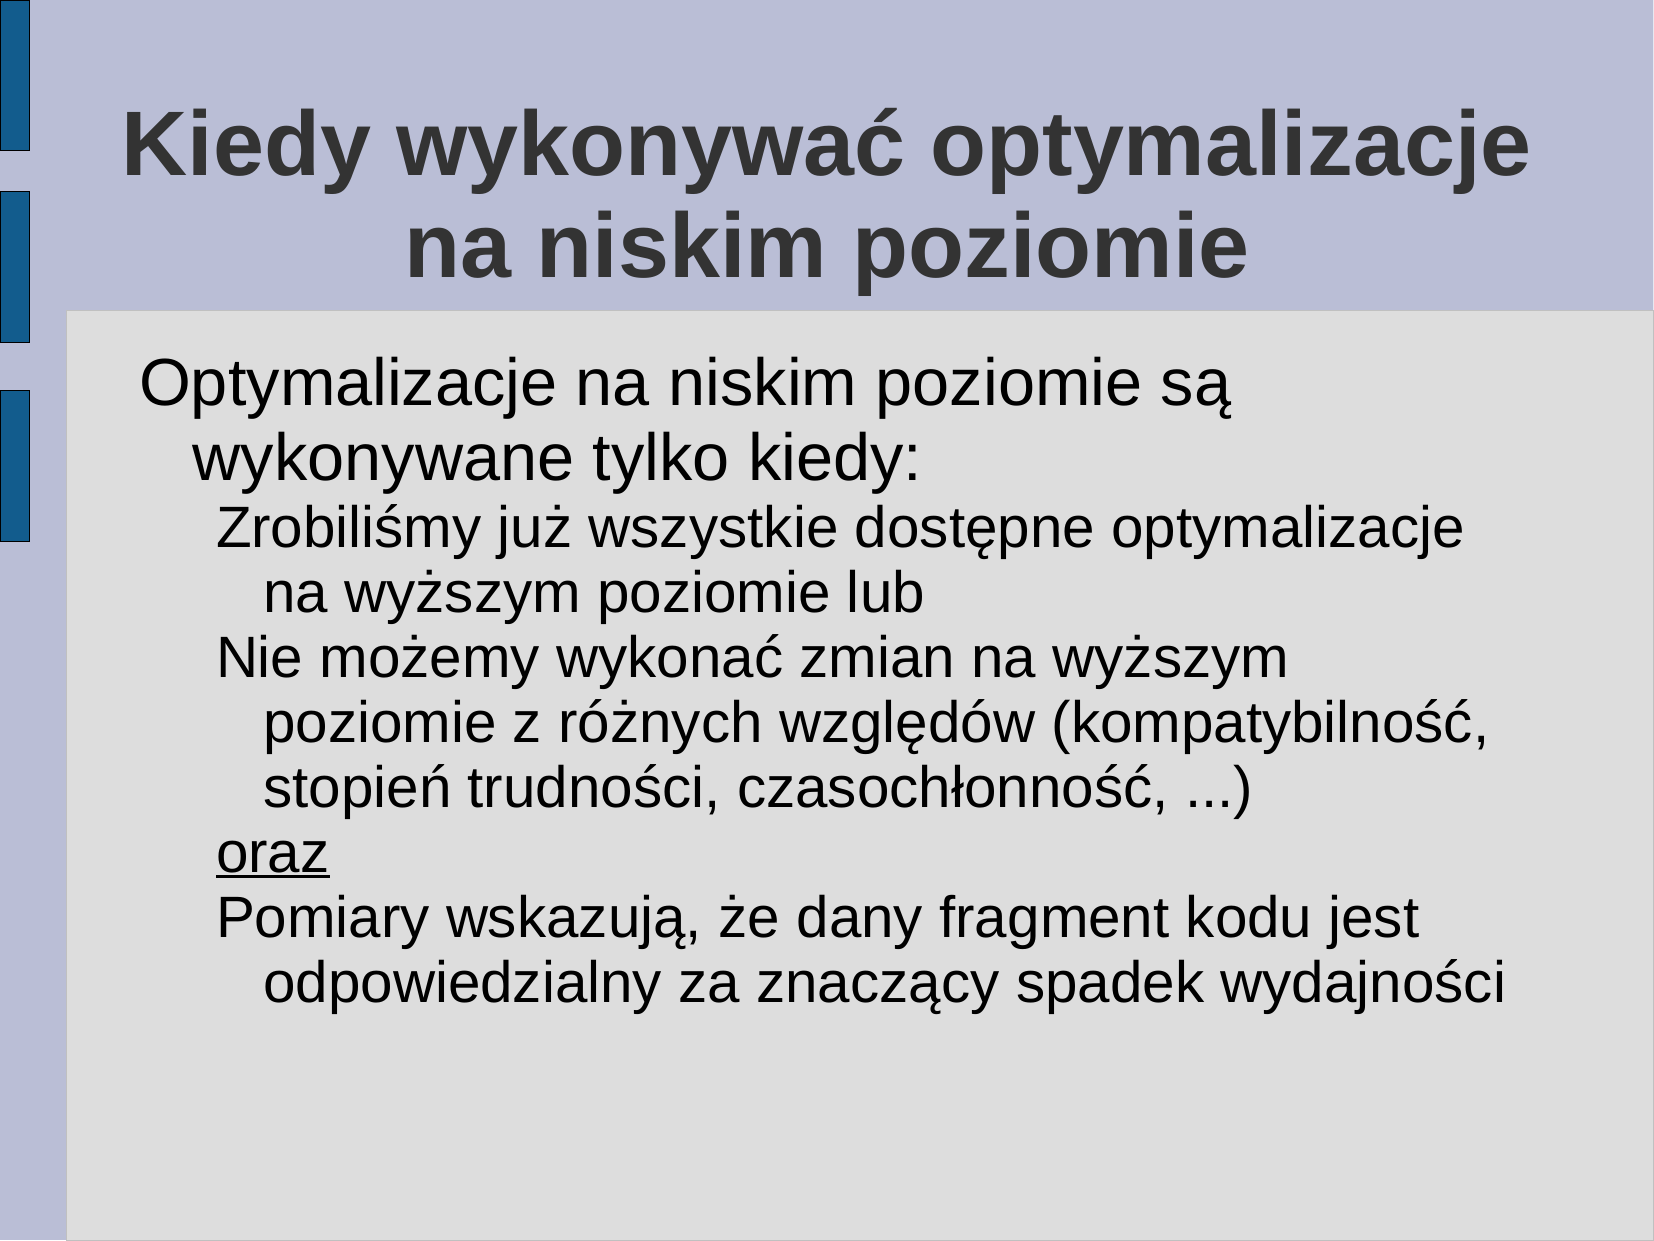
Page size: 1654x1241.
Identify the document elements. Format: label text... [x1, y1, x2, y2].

title Kiedy wykonywać optymalizacje na niskim poziomie [121, 76, 1534, 313]
list Optymalizacje na niskim poziomie są wykonywane tylko kiedy: Zrobiliśmy już wszystkie dostępne optymalizacje na wyższym poziomie lub Nie możemy wykonać zmian na wyższym poziomie z różnych względów (kompatybilność, stopień trudności, czasochłonność, ...) oraz Pomiary wskazują, że dany fragment kodu jest odpowiedzialny za znaczący spadek wydajności [121, 344, 1534, 1127]
